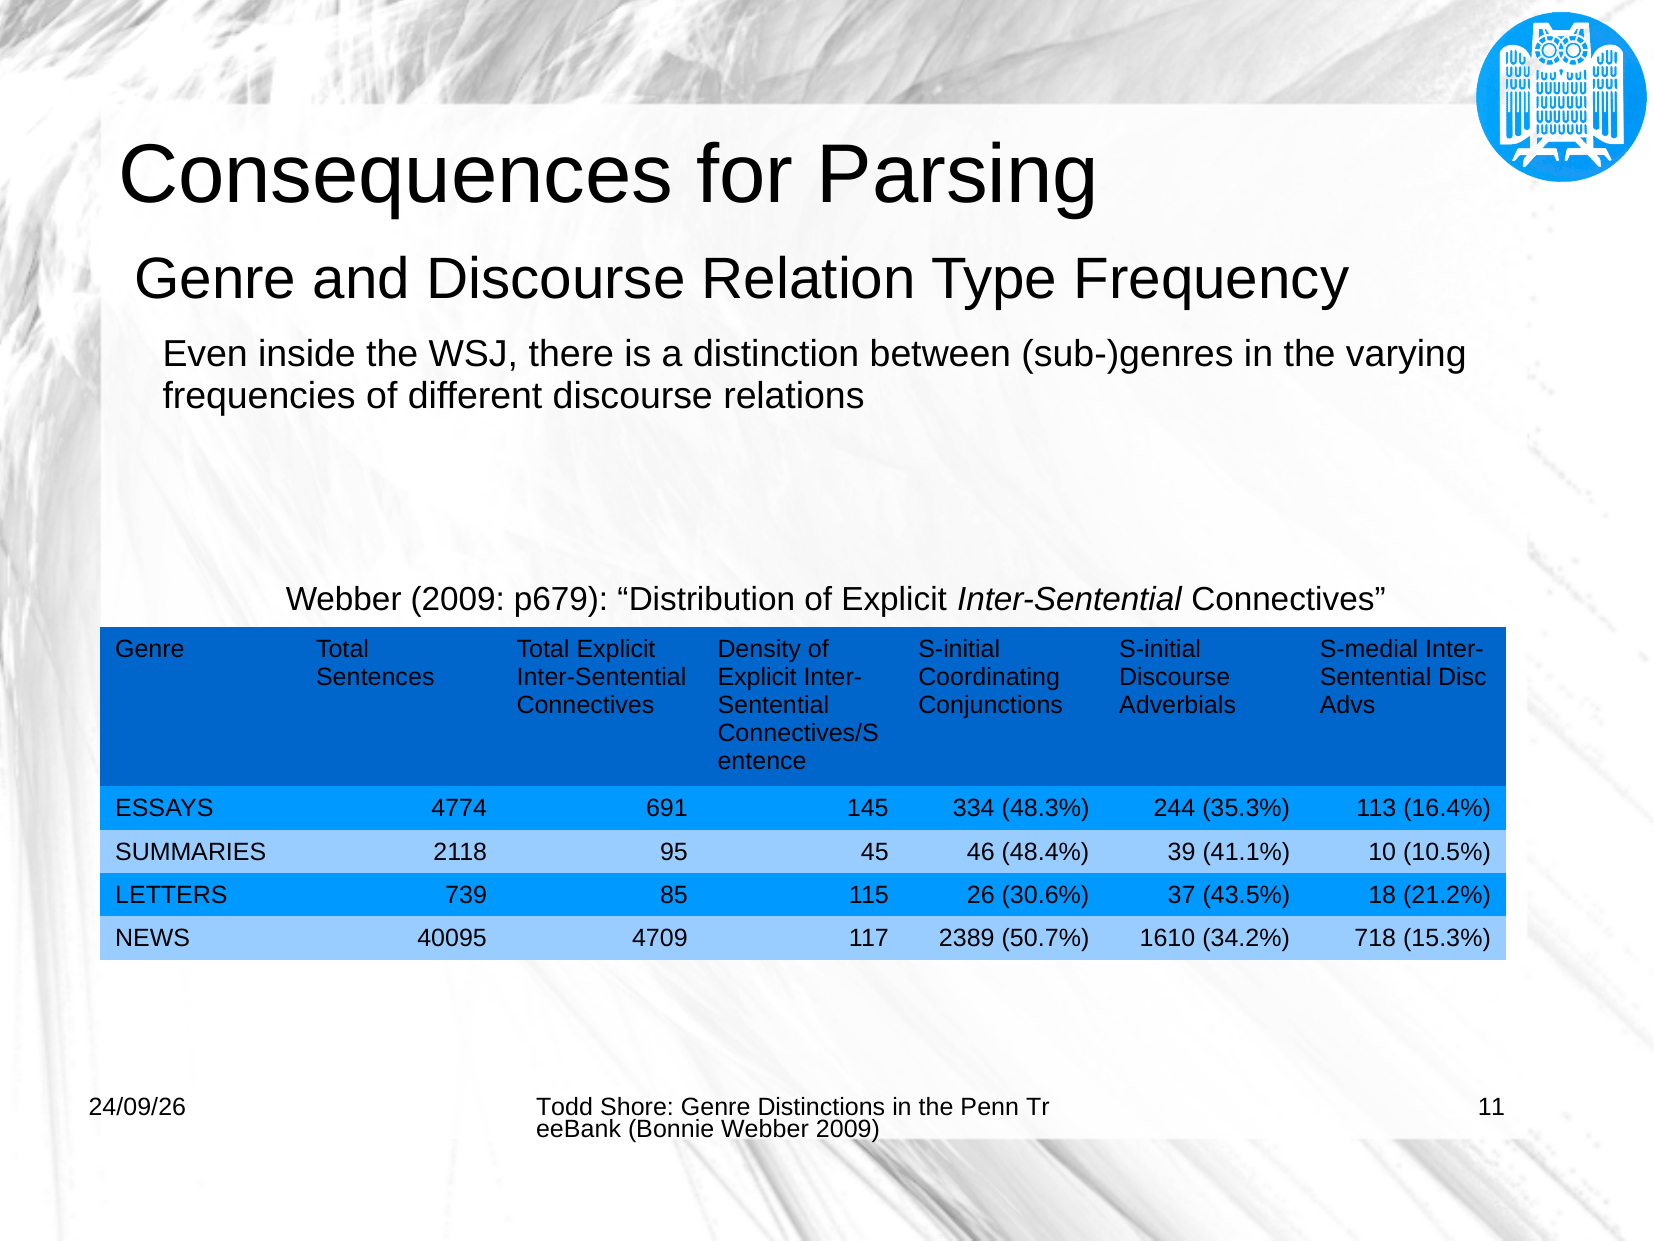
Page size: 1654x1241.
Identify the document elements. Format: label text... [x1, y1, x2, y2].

table_header Genre [100, 627, 301, 786]
table_cell 4774 [301, 786, 502, 830]
table_cell NEWS [100, 916, 301, 960]
table_cell 113 (16.4%) [1305, 786, 1506, 830]
table_cell LETTERS [100, 873, 301, 916]
table_cell 95 [502, 830, 703, 873]
table_cell 26 (30.6%) [904, 873, 1104, 916]
table_cell 46 (48.4%) [904, 830, 1104, 873]
table_cell 2118 [301, 830, 502, 873]
table_cell 40095 [301, 916, 502, 960]
table_cell 18 (21.2%) [1305, 873, 1506, 916]
table_cell 37 (43.5%) [1104, 873, 1305, 916]
table_cell 145 [703, 786, 904, 830]
table_cell SUMMARIES [100, 830, 301, 873]
table_cell 244 (35.3%) [1104, 786, 1305, 830]
table_cell 85 [502, 873, 703, 916]
text_box Genre and Discourse Relation Type Frequency [119, 238, 1366, 319]
text_box Even inside the WSJ, there is a distinction between (sub-)genres in the varying frequencies of different discourse relations [147, 324, 1506, 473]
table_cell 115 [703, 873, 904, 916]
table_cell 1610 (34.2%) [1104, 916, 1305, 960]
table_cell ESSAYS [100, 786, 301, 830]
table_header S-initial Coordinating Conjunctions [904, 627, 1104, 786]
table_cell 39 (41.1%) [1104, 830, 1305, 873]
title Consequences for Parsing [118, 119, 1506, 229]
table_header Total Sentences [301, 627, 502, 786]
table_cell 45 [703, 830, 904, 873]
table_cell 4709 [502, 916, 703, 960]
table_cell 739 [301, 873, 502, 916]
table_cell 718 (15.3%) [1305, 916, 1506, 960]
table_header S-medial Inter-Sentential Disc Advs [1305, 627, 1506, 786]
text_box Webber (2009: p679): “Distribution of Explicit Inter-Sentential Connectives” [271, 572, 1401, 625]
table_header Density of Explicit Inter-Sentential Connectives/Sentence [703, 627, 904, 786]
table_cell 10 (10.5%) [1305, 830, 1506, 873]
picture [0, 0, 1654, 1241]
table_cell 334 (48.3%) [904, 786, 1104, 830]
table_cell 691 [502, 786, 703, 830]
table_cell 2389 (50.7%) [904, 916, 1104, 960]
table_header S-initial Discourse Adverbials [1104, 627, 1305, 786]
table_header Total Explicit Inter-Sentential Connectives [502, 627, 703, 786]
table_cell 117 [703, 916, 904, 960]
